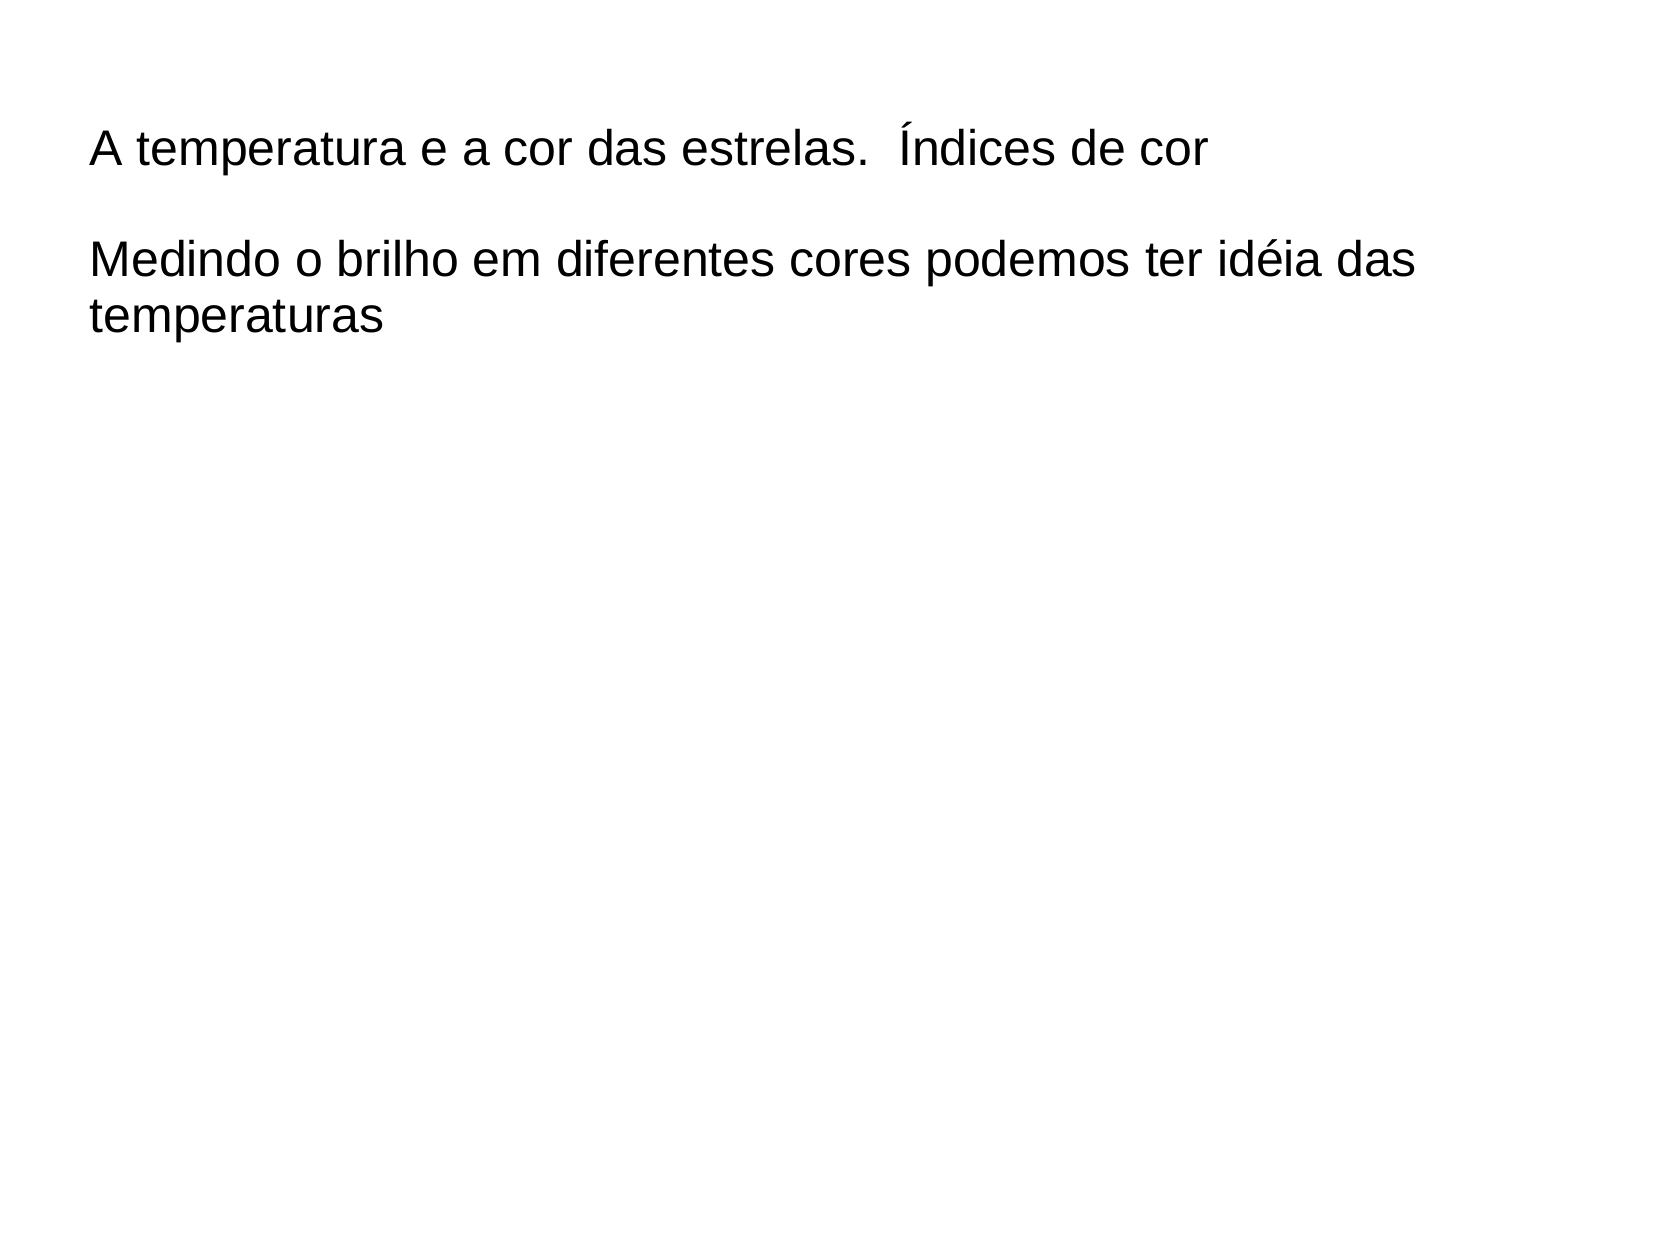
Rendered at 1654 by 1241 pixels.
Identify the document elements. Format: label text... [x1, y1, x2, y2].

text_box A temperatura e a cor das estrelas. Índices de cor Medindo o brilho em diferentes cores podemos ter idéia das temperaturas [75, 112, 1576, 462]
